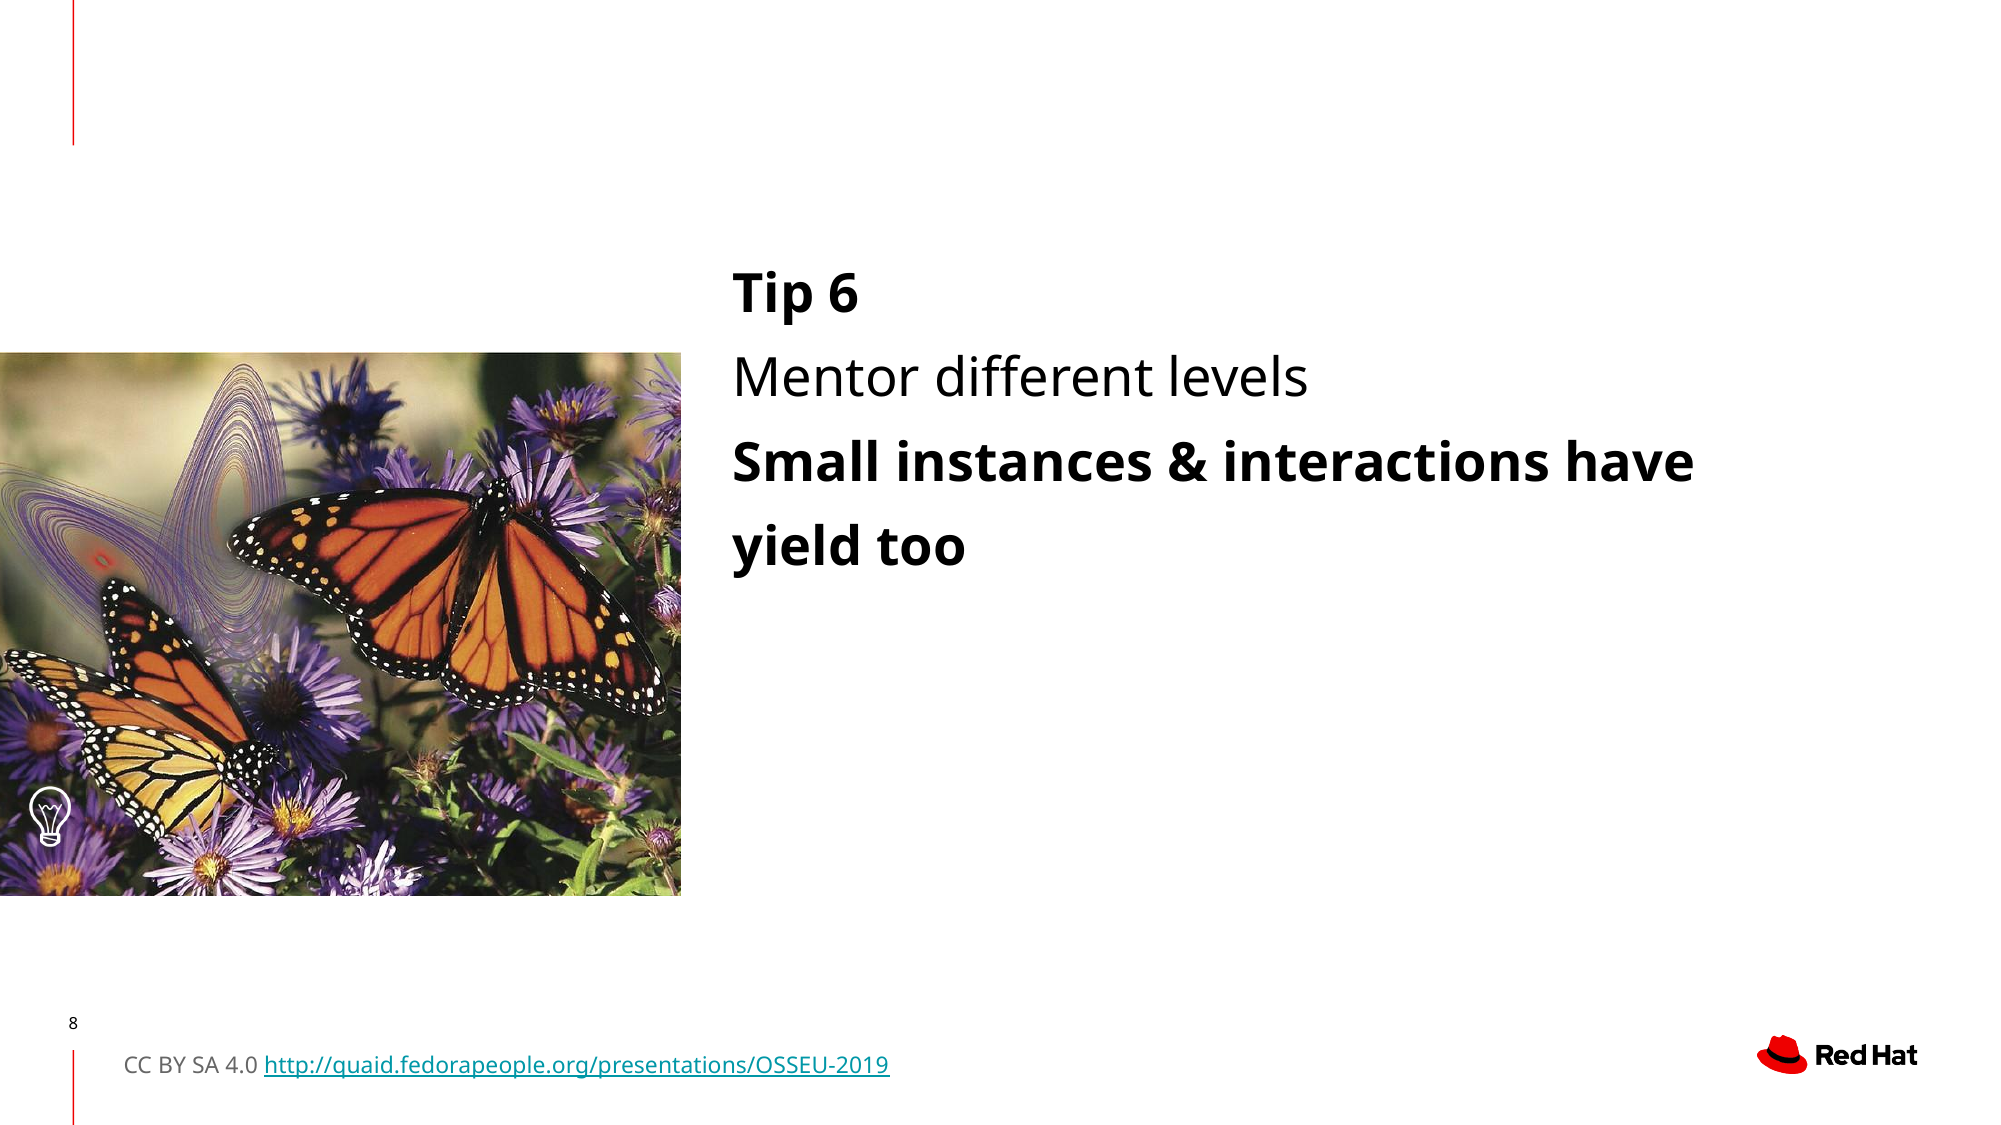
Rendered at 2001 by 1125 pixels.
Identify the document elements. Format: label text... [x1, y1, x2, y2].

picture [0, 352, 681, 897]
picture [1757, 1035, 1918, 1074]
slide_number <number> [13, 1012, 134, 1036]
title Tip 6 Mentor different levels Small instances & interactions have yield too [732, 238, 1836, 764]
